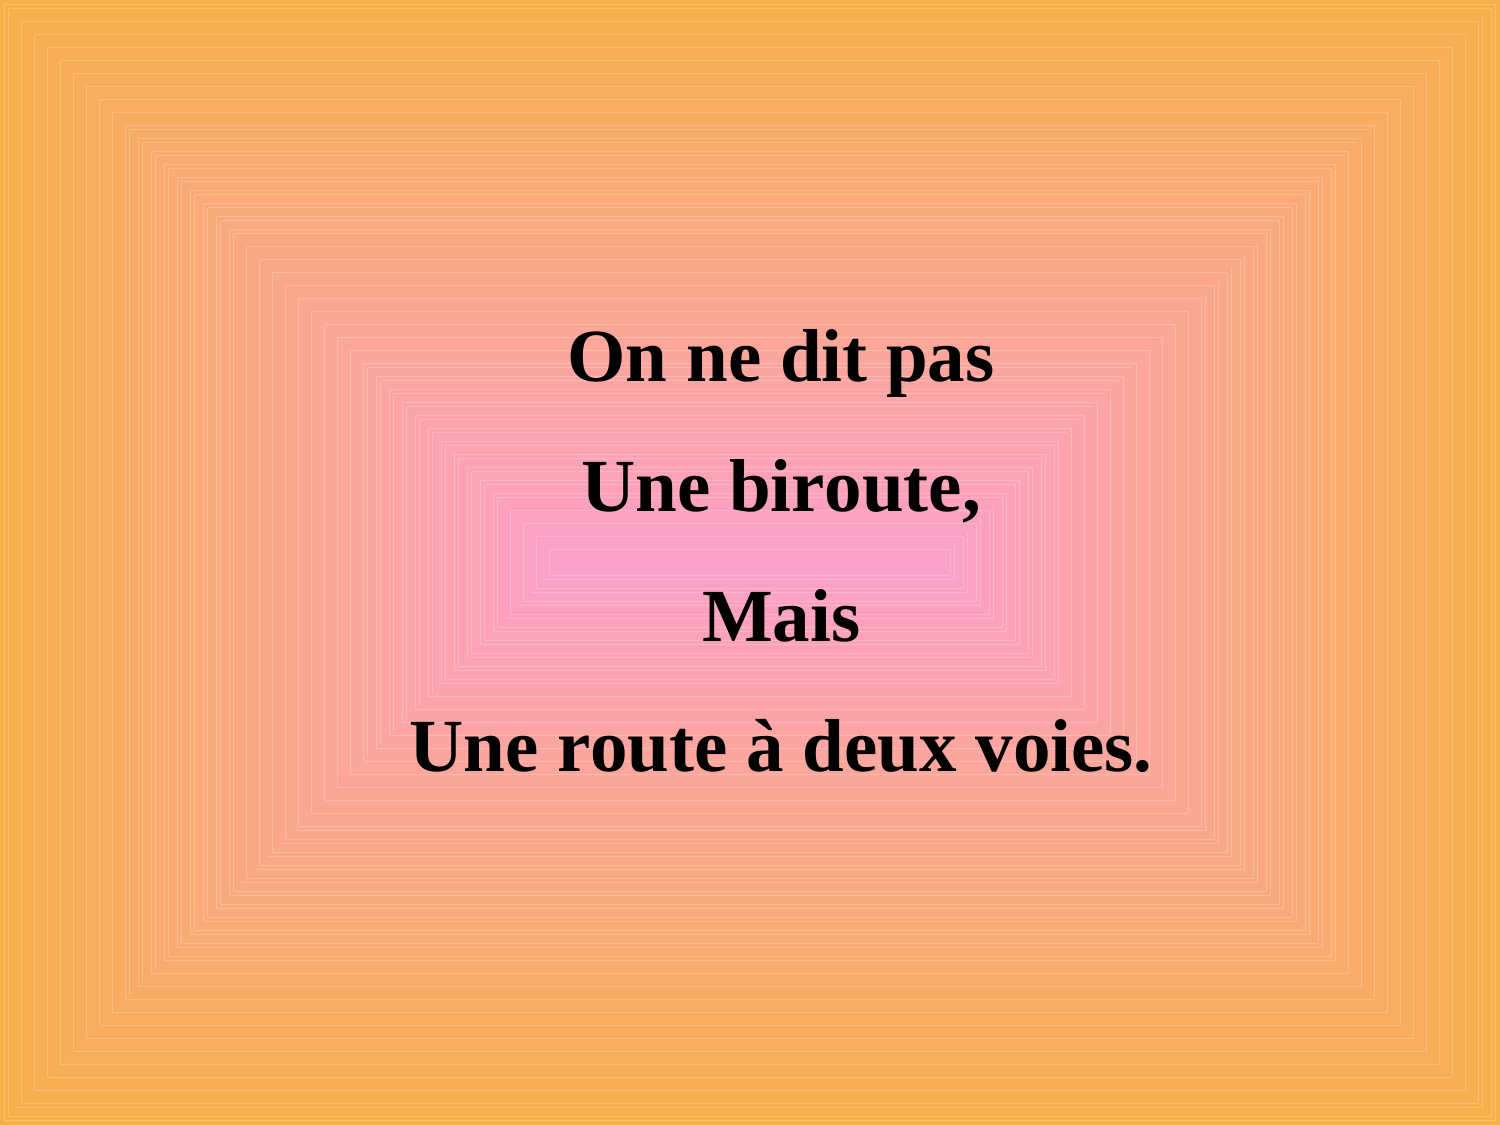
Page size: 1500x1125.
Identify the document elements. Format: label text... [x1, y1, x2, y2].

text_box On ne dit pas Une biroute, Mais Une route à deux voies. [394, 307, 1168, 796]
